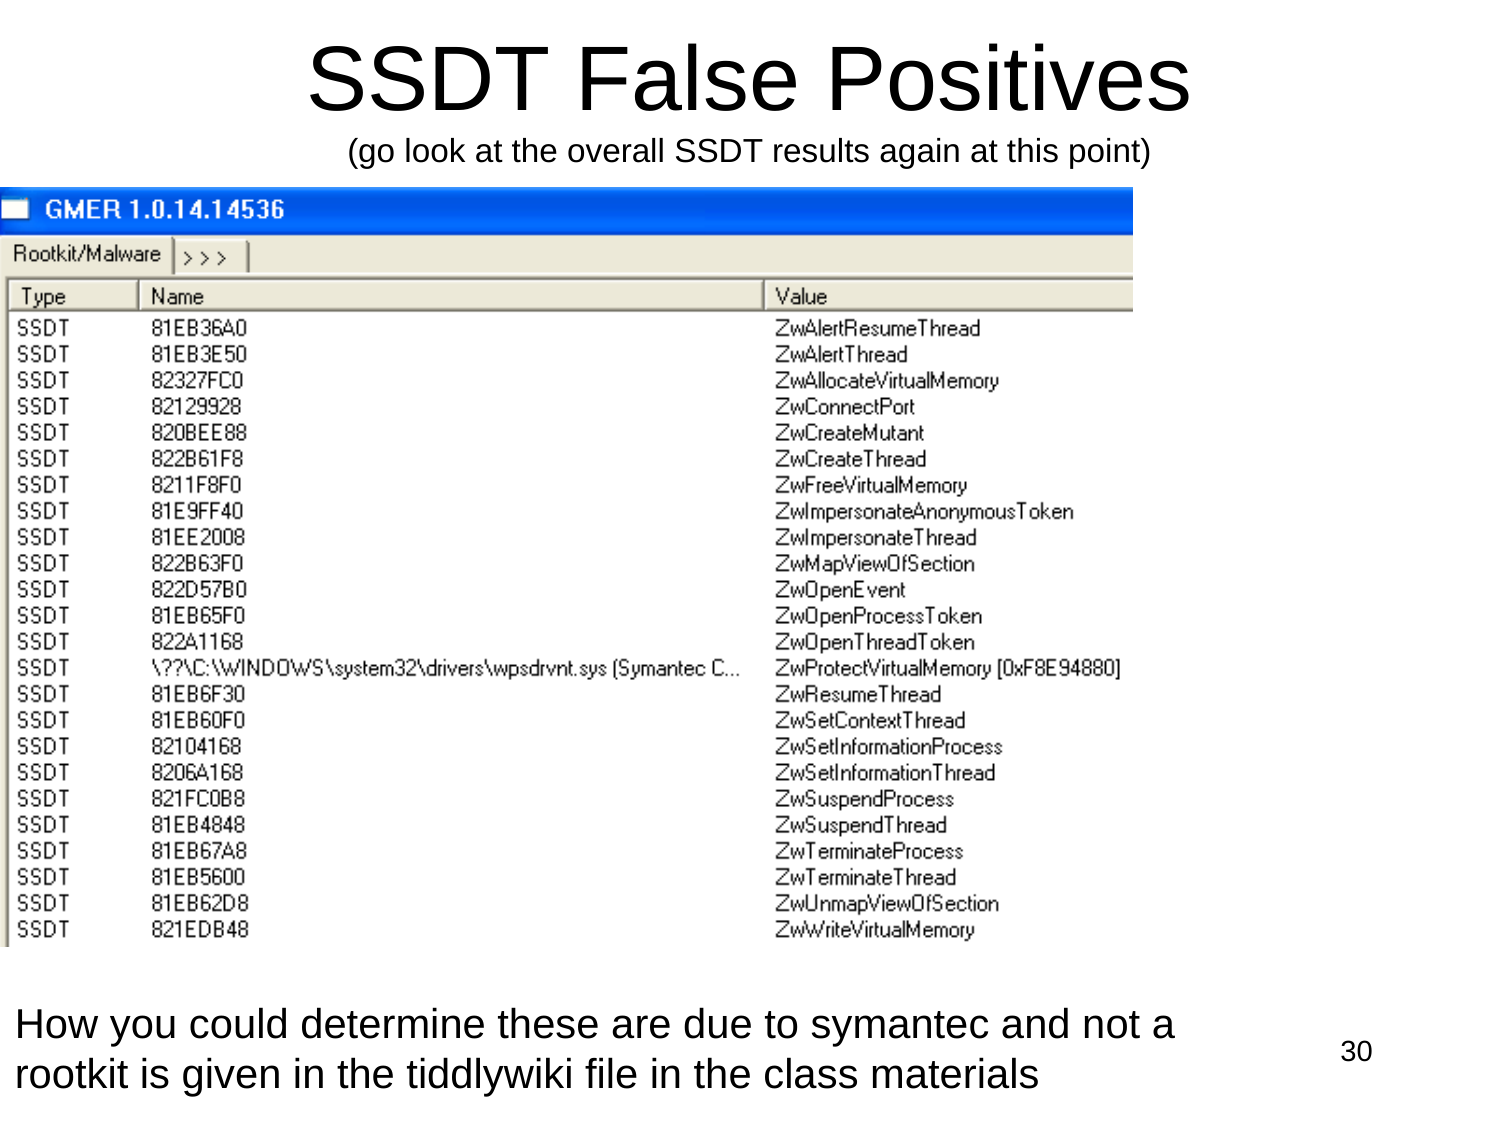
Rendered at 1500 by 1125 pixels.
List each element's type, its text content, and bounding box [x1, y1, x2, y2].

text_box How you could determine these are due to symantec and not a rootkit is given in the tiddlywiki file in the class materials [0, 988, 1213, 1105]
title SSDT False Positives (go look at the overall SSDT results again at this point) [0, 0, 1500, 188]
text_box <number> [1213, 1025, 1388, 1101]
picture [0, 187, 1133, 947]
